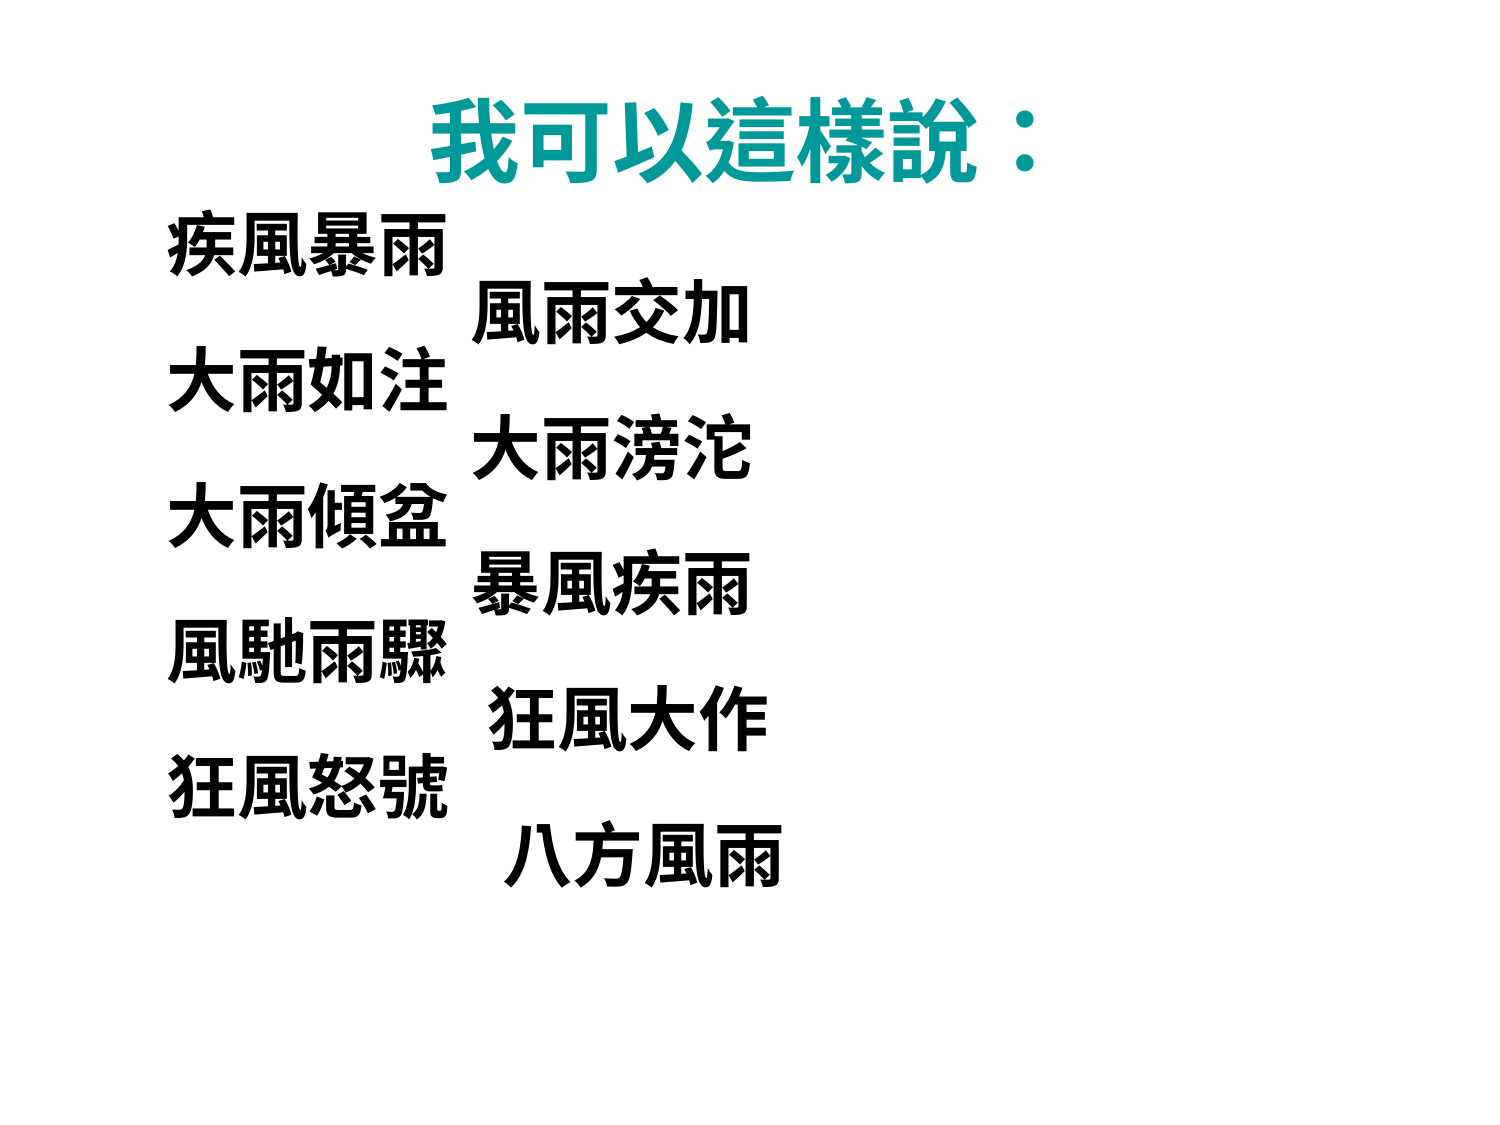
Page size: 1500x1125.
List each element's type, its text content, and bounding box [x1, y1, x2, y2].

list 疾風暴雨 風雨交加 大雨如注 大雨滂沱 大雨傾盆 暴風疾雨 風馳雨驟 狂風大作 狂風怒號 八方風雨 [64, 184, 1388, 988]
title 我可以這樣說： [75, 45, 1426, 233]
